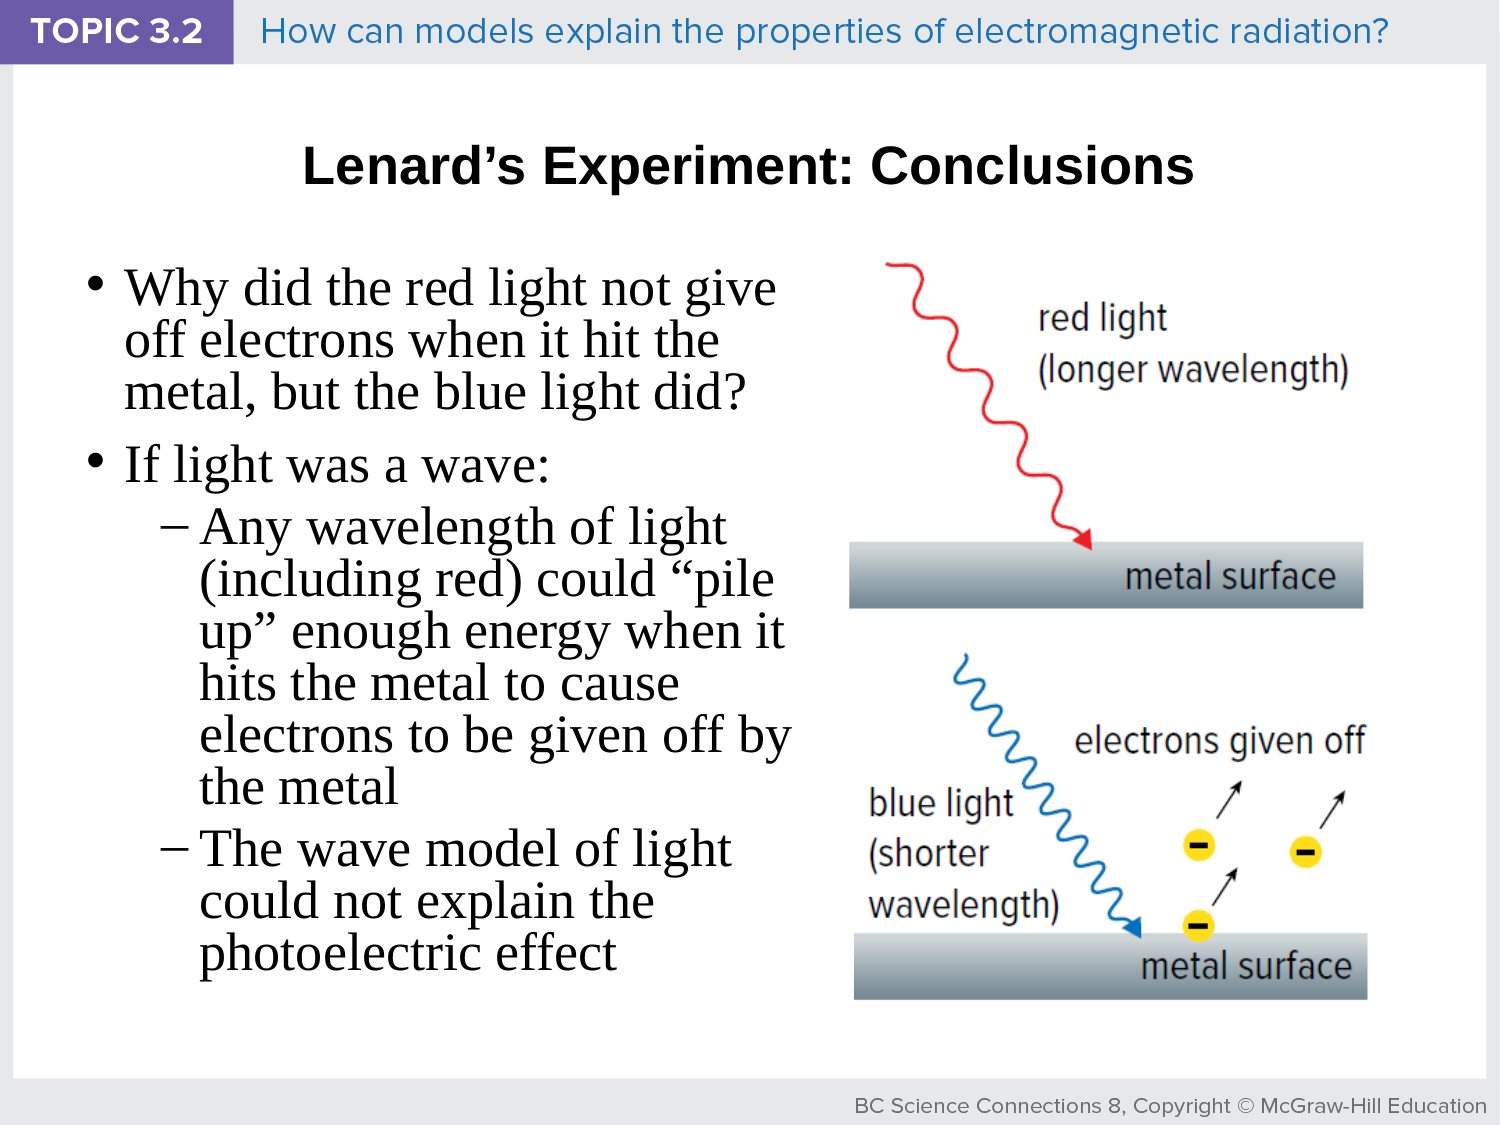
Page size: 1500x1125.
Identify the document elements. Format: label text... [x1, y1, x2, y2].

list Why did the red light not give off electrons when it hit the metal, but the blue light did? If light was a wave: Any wavelength of light (including red) could “pile up” enough energy when it hits the metal to cause electrons to be given off by the metal The wave model of light could not explain the photoelectric effect [71, 256, 810, 1014]
picture [0, 0, 1500, 1082]
title Lenard’s Experiment: Conclusions [103, 76, 1397, 257]
